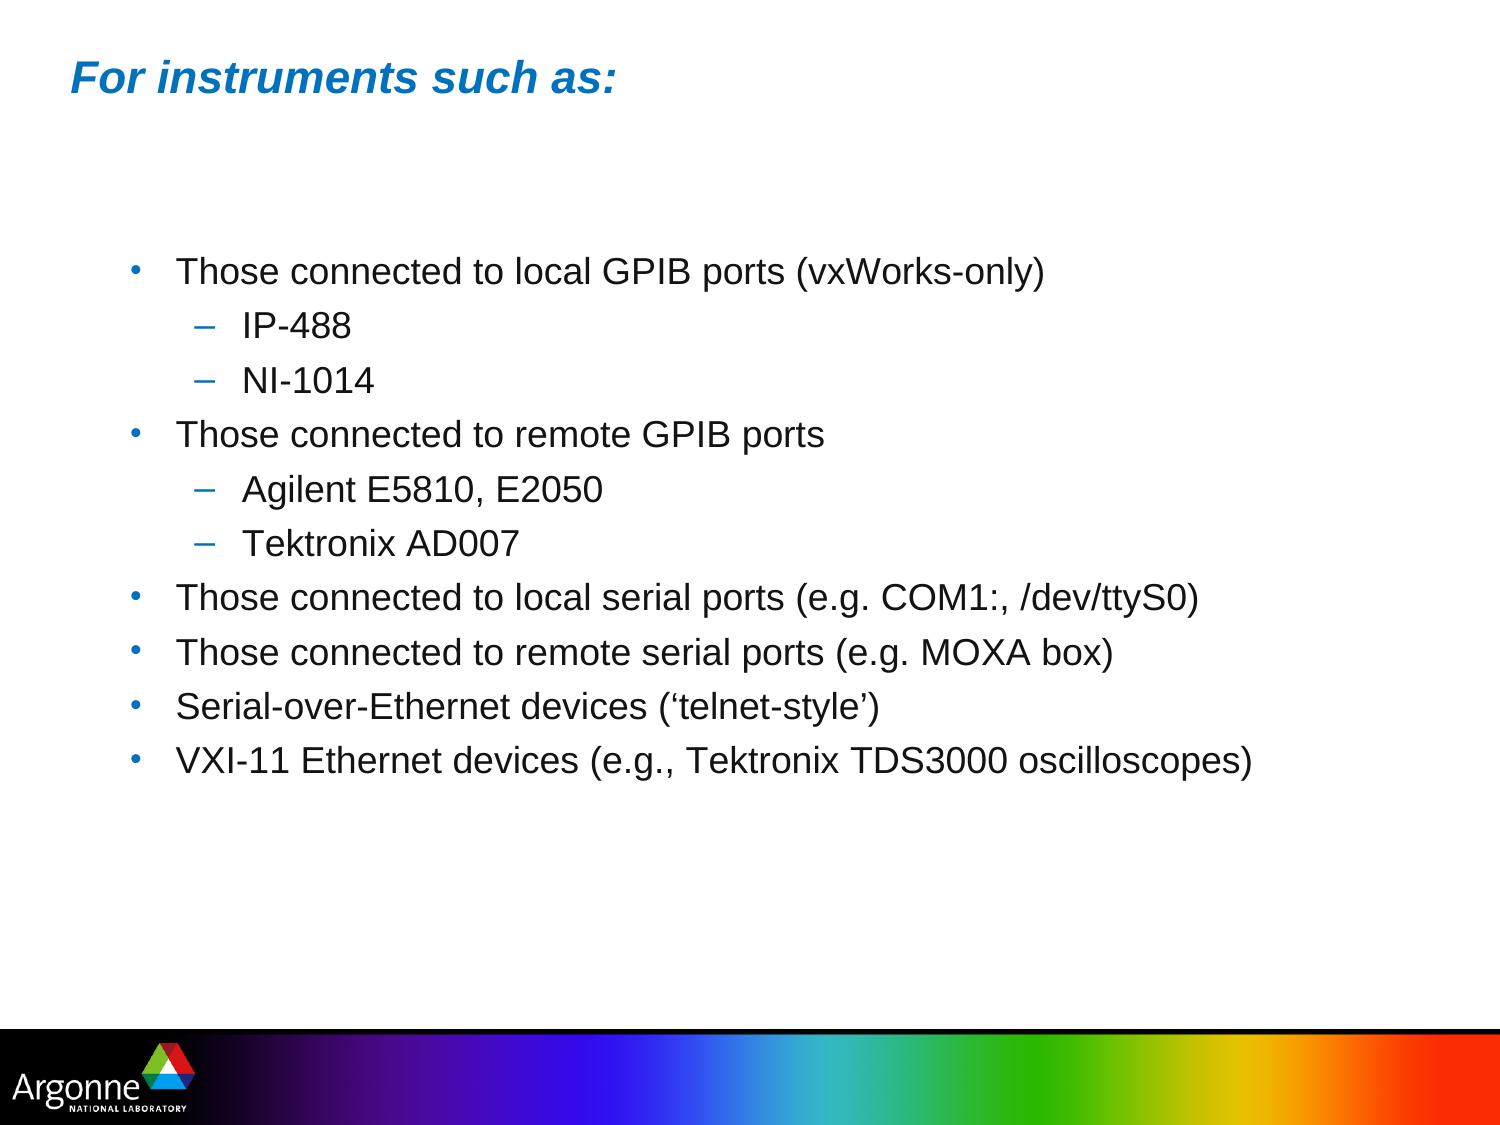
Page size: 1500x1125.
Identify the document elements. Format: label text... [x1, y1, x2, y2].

picture [0, 1029, 1500, 1125]
list Those connected to local GPIB ports (vxWorks-only) IP-488 NI-1014 Those connected to remote GPIB ports Agilent E5810, E2050 Tektronix AD007 Those connected to local serial ports (e.g. COM1:, /dev/ttyS0) Those connected to remote serial ports (e.g. MOXA box) Serial-over-Ethernet devices (‘telnet-style’) VXI-11 Ethernet devices (e.g., Tektronix TDS3000 oscilloscopes) [114, 239, 1463, 790]
title For instruments such as: [55, 54, 1361, 112]
